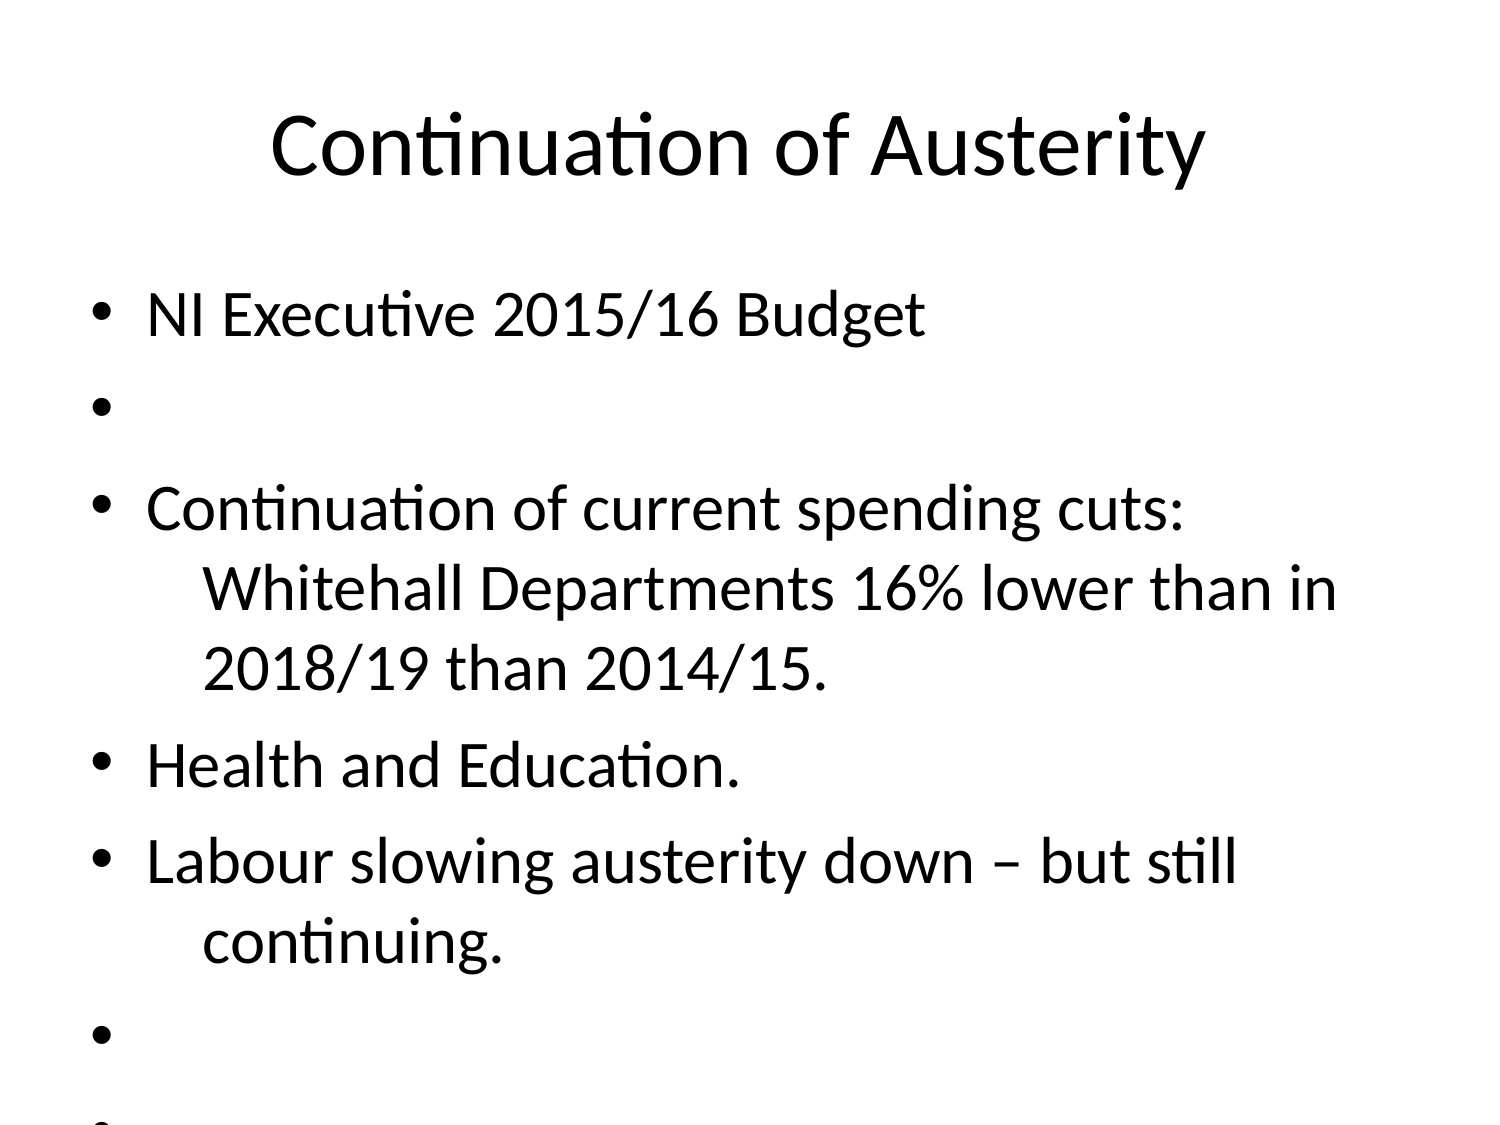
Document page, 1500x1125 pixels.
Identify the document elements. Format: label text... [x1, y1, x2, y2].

title Continuation of Austerity [75, 45, 1426, 233]
list NI Executive 2015/16 Budget Continuation of current spending cuts: Whitehall Departments 16% lower than in 2018/19 than 2014/15. Health and Education. Labour slowing austerity down – but still continuing. [75, 262, 1426, 1005]
